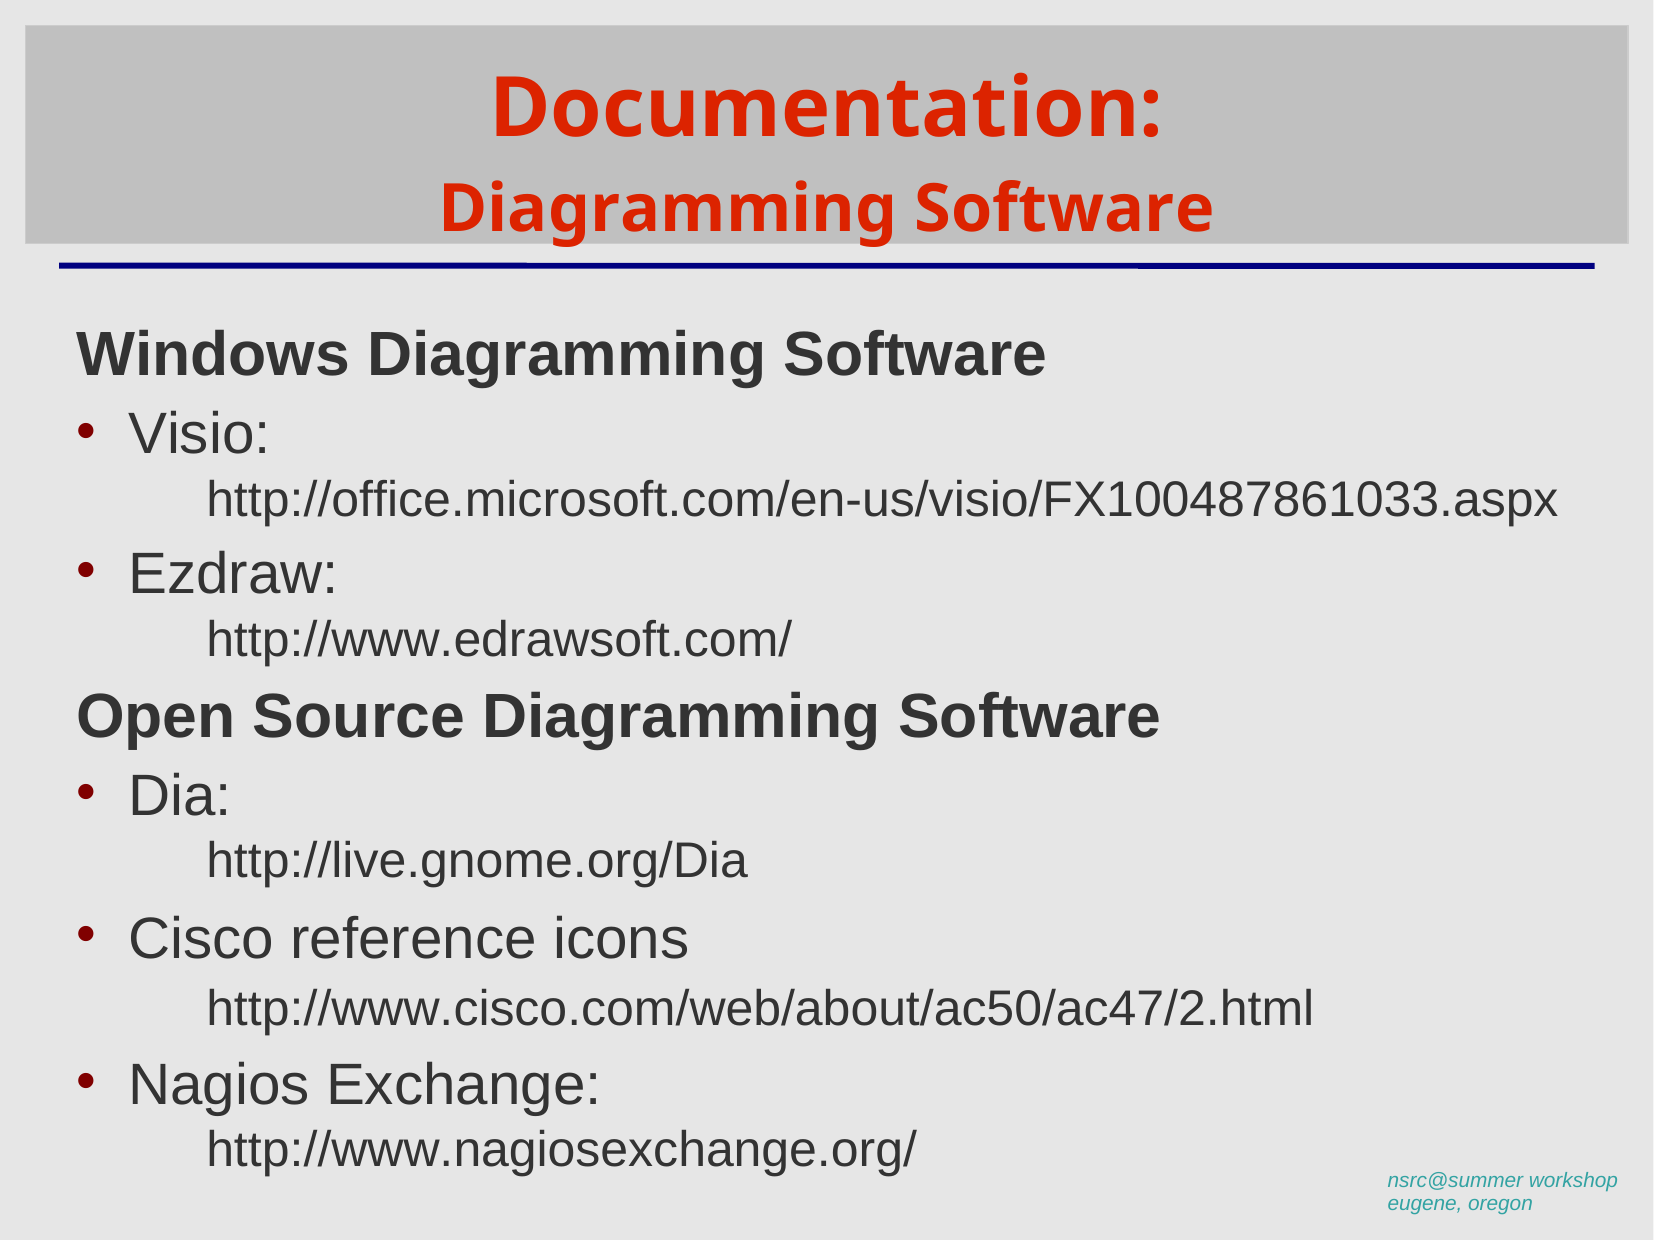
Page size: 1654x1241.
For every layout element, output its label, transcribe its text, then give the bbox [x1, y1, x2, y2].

list Windows Diagramming Software Visio: http://office.microsoft.com/en-us/visio/FX100487861033.aspx Ezdraw: http://www.edrawsoft.com/ Open Source Diagramming Software Dia: http://live.gnome.org/Dia Cisco reference icons http://www.cisco.com/web/about/ac50/ac47/2.html Nagios Exchange: http://www.nagiosexchange.org/ [59, 322, 1593, 1182]
title Documentation: Diagramming Software [121, 46, 1532, 253]
